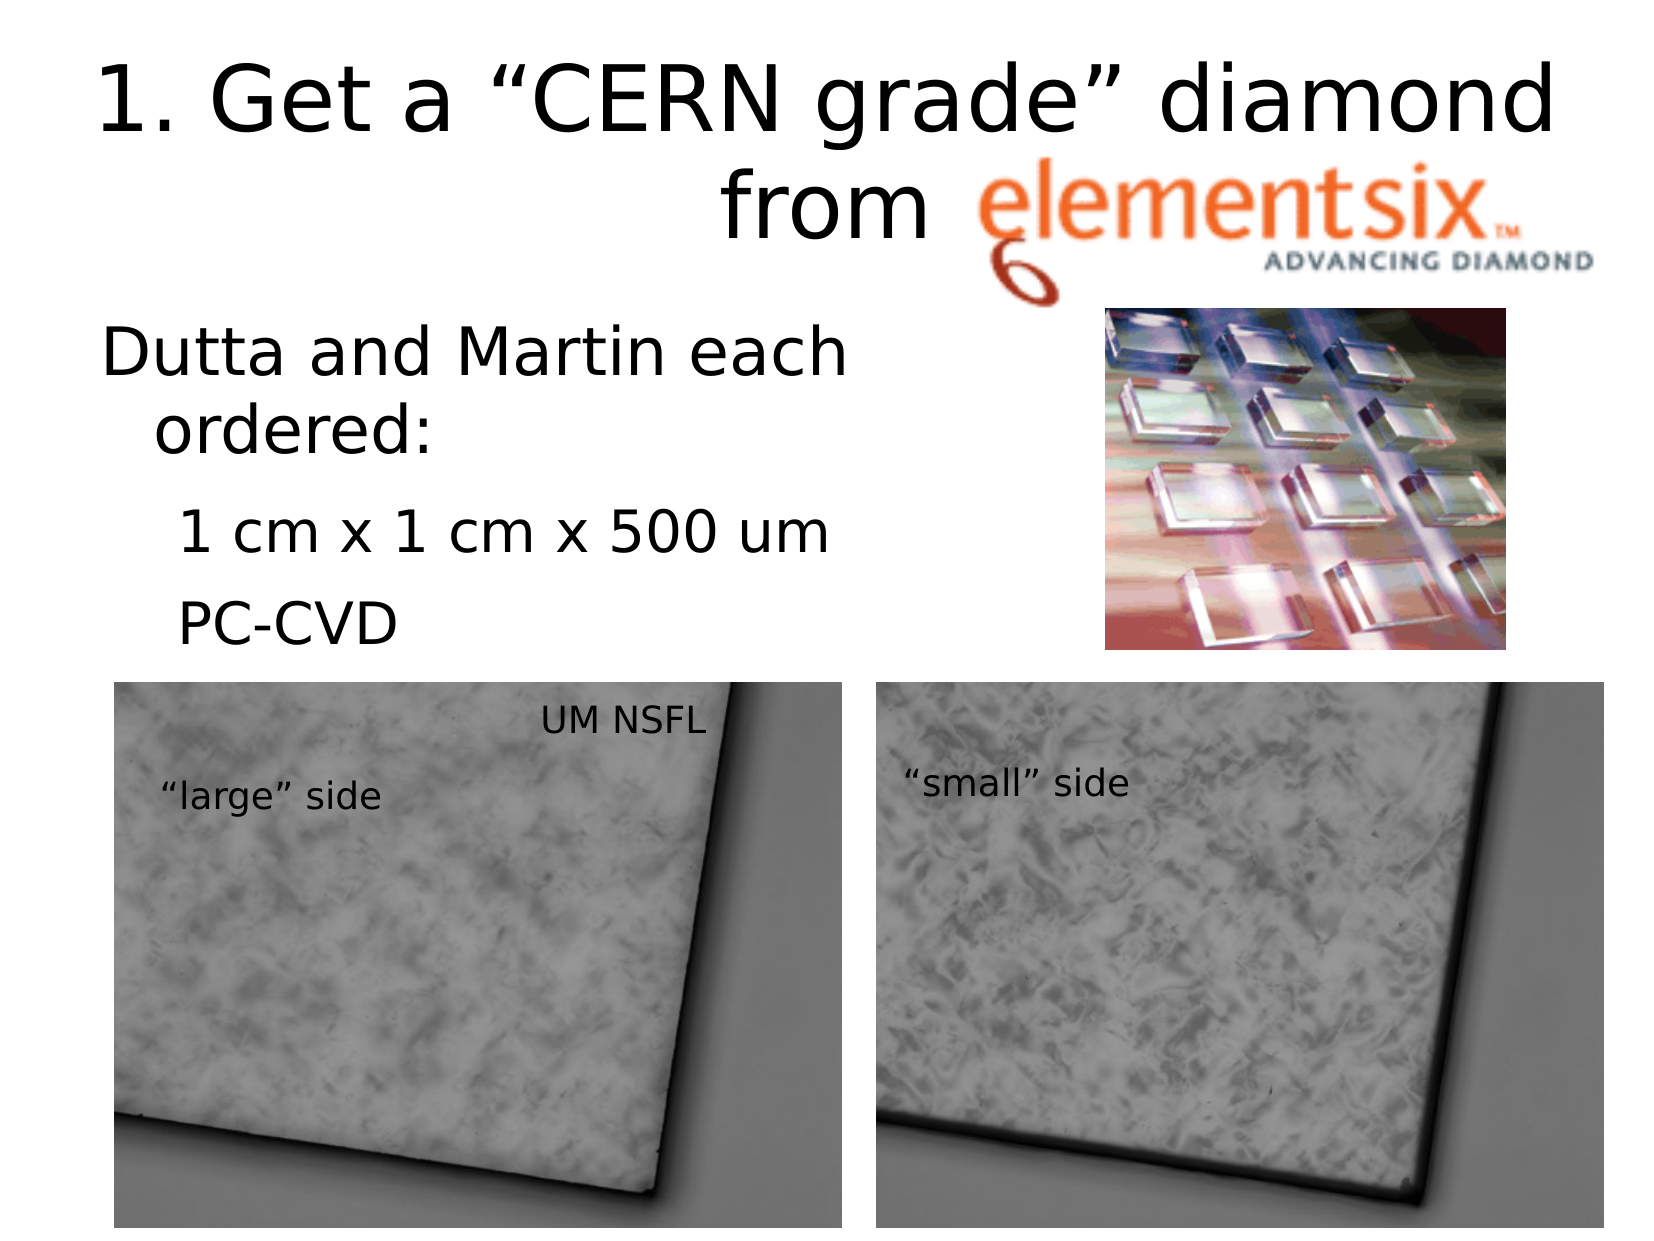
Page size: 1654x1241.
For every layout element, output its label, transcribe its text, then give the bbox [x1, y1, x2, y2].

list Dutta and Martin each ordered: 1 cm x 1 cm x 500 um PC-CVD [82, 313, 1152, 680]
picture [876, 682, 1604, 1228]
picture [885, 87, 1654, 650]
picture [114, 682, 842, 1228]
title 1. Get a “CERN grade” diamond from [82, 45, 1571, 261]
text_box UM NSFL [525, 690, 719, 750]
text_box “large” side [144, 767, 394, 827]
text_box “small” side [887, 754, 1142, 813]
